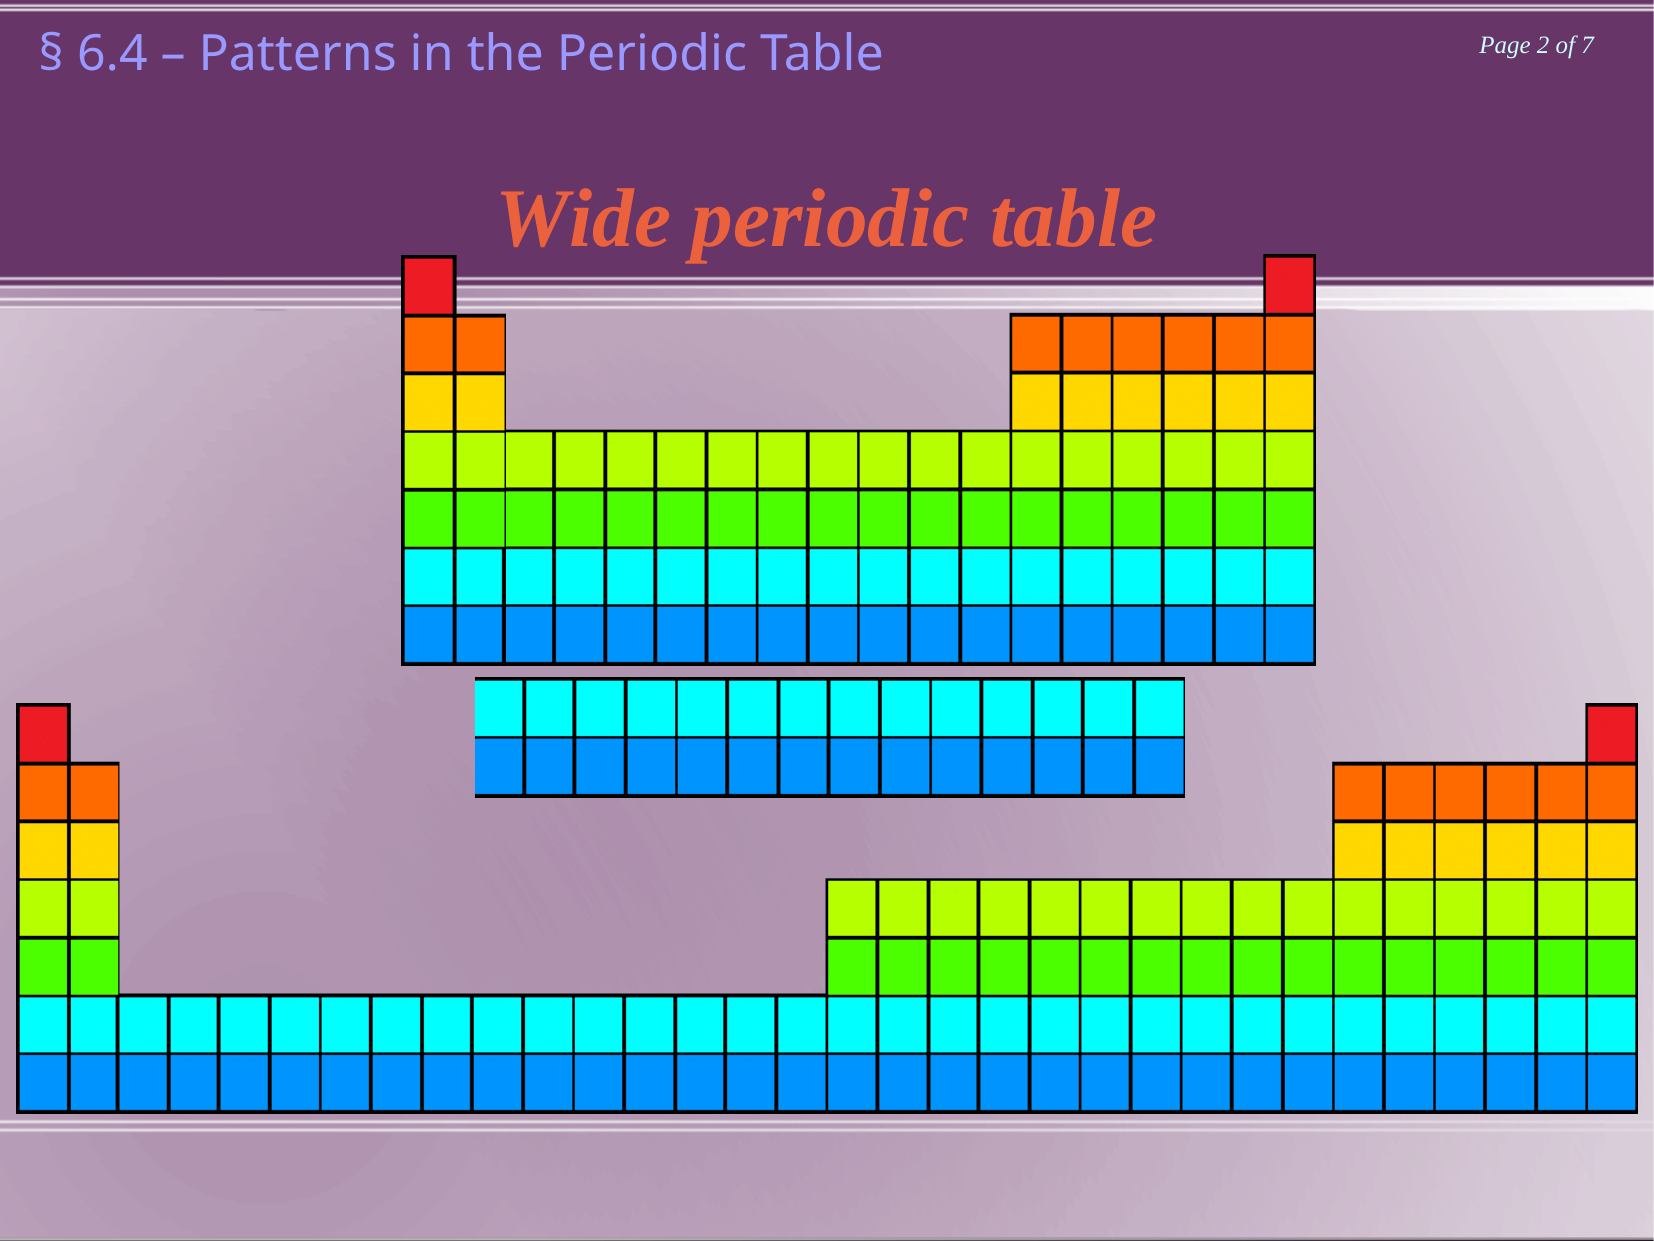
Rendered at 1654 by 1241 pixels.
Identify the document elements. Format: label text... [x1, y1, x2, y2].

picture [0, 0, 1654, 1241]
title Wide periodic table [124, 95, 1530, 333]
text_box Page <number> of 7 [1465, 23, 1654, 95]
text_box § 6.4 – Patterns in the Periodic Table [23, 9, 1465, 95]
